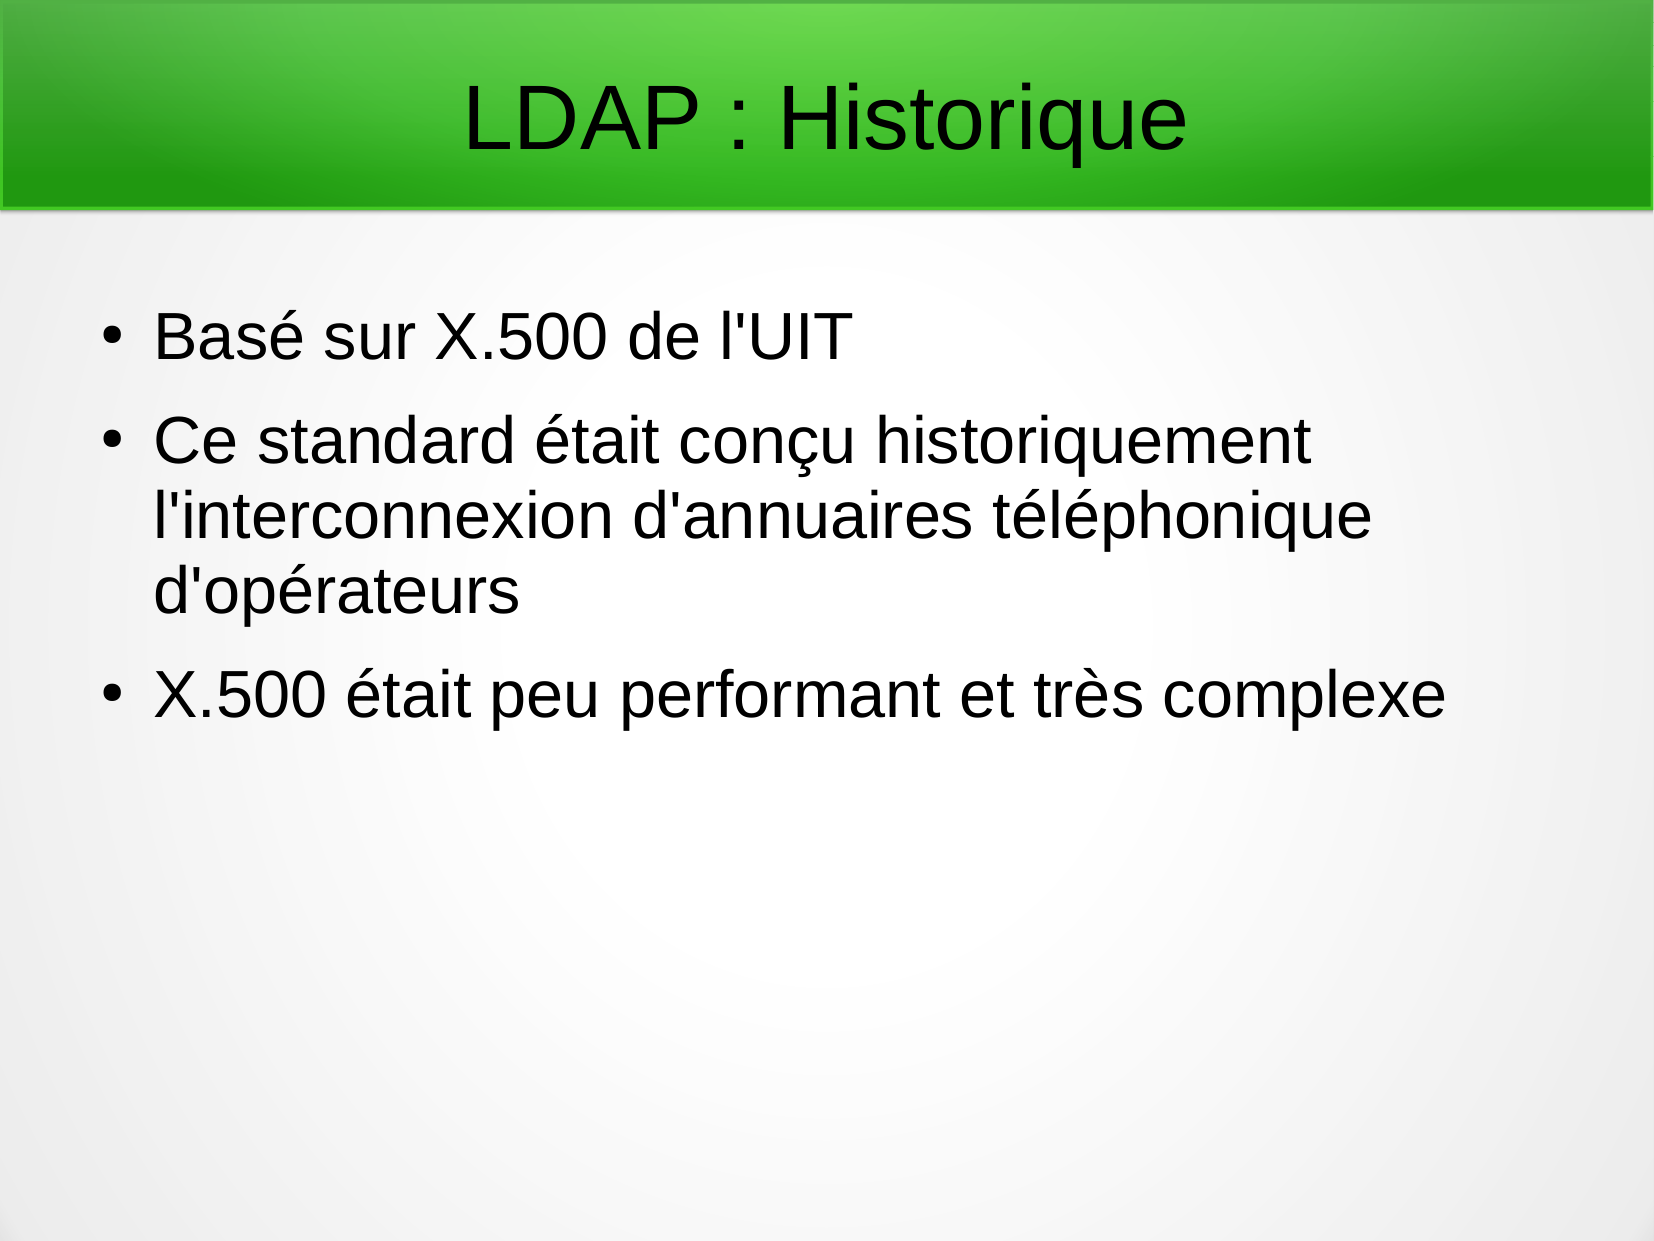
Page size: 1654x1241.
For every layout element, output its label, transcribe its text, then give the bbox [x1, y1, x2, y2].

title LDAP : Historique [82, 47, 1571, 189]
list Basé sur X.500 de l'UIT Ce standard était conçu historiquement l'interconnexion d'annuaires téléphonique d'opérateurs X.500 était peu performant et très complexe [82, 299, 1571, 1019]
